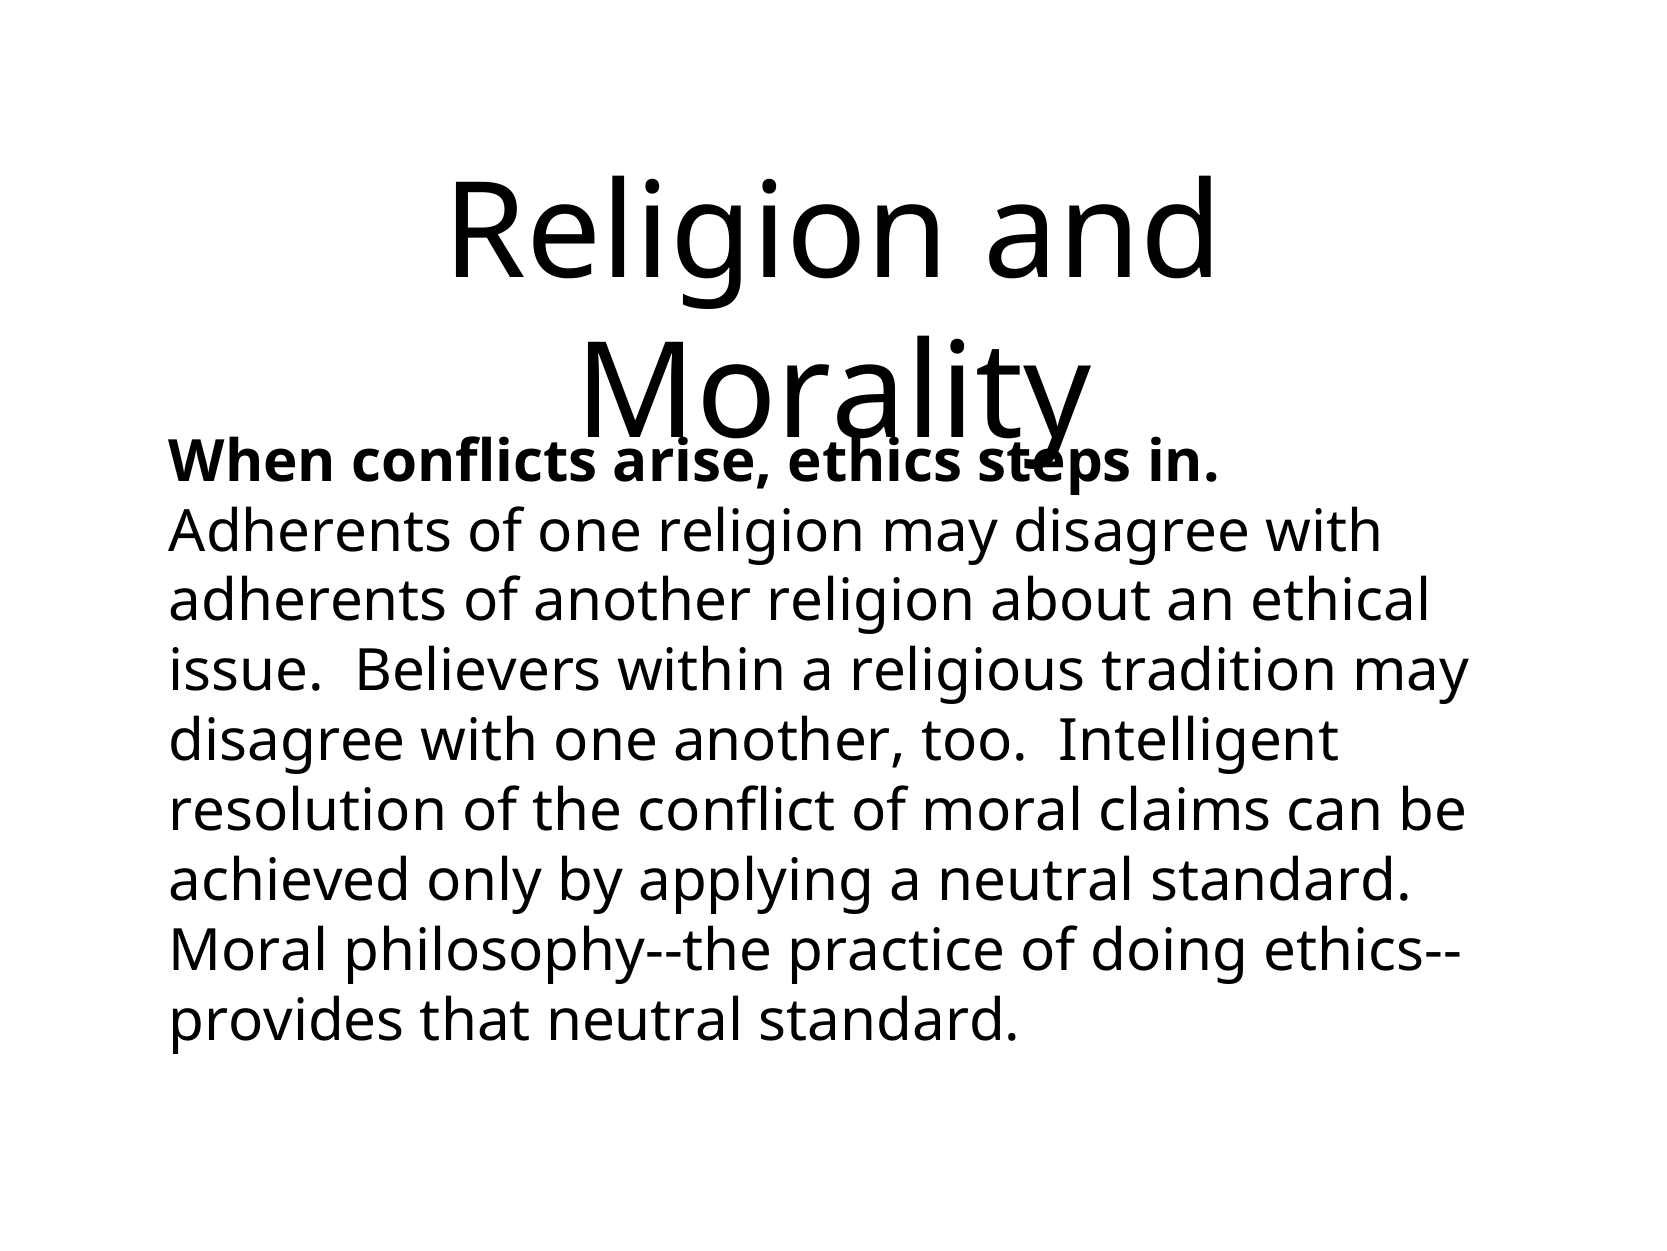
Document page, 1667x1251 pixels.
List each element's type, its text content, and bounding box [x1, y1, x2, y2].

title Religion and Morality [162, 137, 1505, 307]
list When conflicts arise, ethics steps in. Adherents of one religion may disagree with adherents of another religion about an ethical issue. Believers within a religious tradition may disagree with one another, too. Intelligent resolution of the conflict of moral claims can be achieved only by applying a neutral standard. Moral philosophy--the practice of doing ethics--provides that neutral standard. [162, 416, 1505, 1144]
